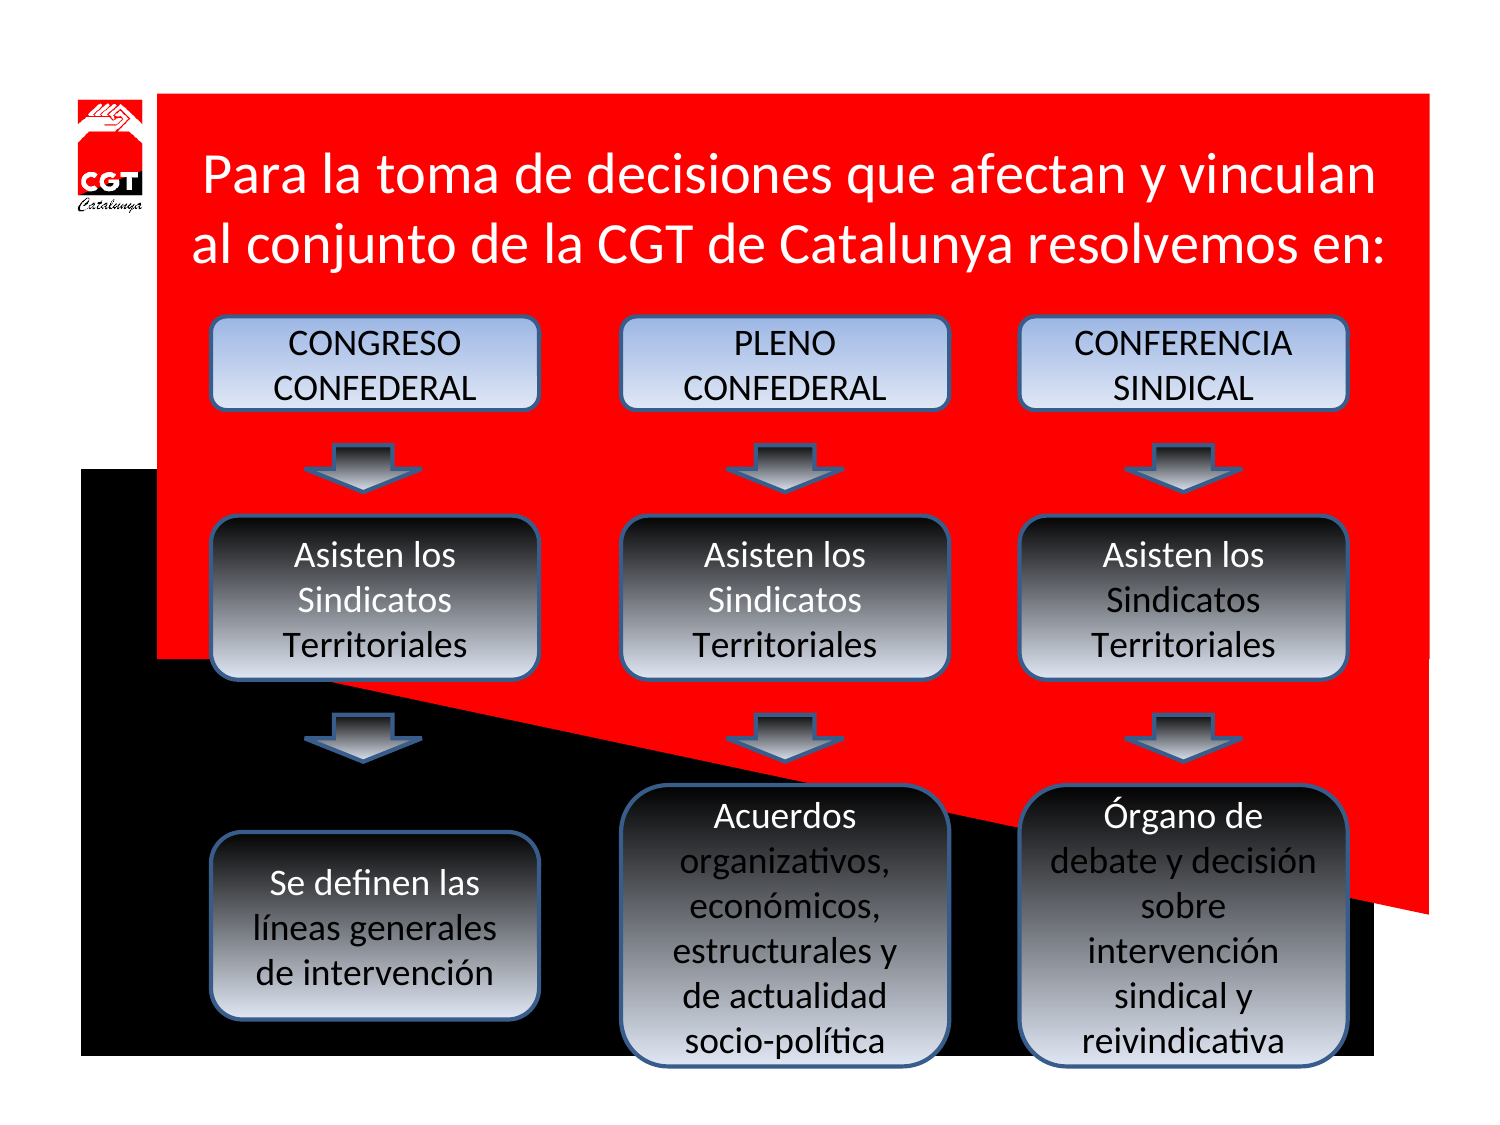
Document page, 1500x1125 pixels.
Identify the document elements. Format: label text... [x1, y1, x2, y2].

text_box CONFERENCIA SINDICAL [1019, 316, 1348, 411]
text_box Asisten los Sindicatos Territoriales [621, 515, 950, 680]
text_box [81, 93, 1430, 1055]
text_box Asisten los Sindicatos Territoriales [210, 515, 540, 680]
text_box Se definen las líneas generales de intervención [210, 831, 540, 1020]
chart [70, 93, 153, 220]
text_box PLENO CONFEDERAL [621, 316, 950, 411]
text_box Acuerdos organizativos, económicos, estructurales y de actualidad socio-política [621, 785, 950, 1067]
text_box CONGRESO CONFEDERAL [210, 316, 540, 411]
text_box Asisten los Sindicatos Territoriales [1019, 515, 1348, 680]
title Para la toma de decisiones que afectan y vinculan al conjunto de la CGT de Catalunya resolvemos en: [163, 93, 1416, 317]
text_box Órgano de debate y decisión sobre intervención sindical y reivindicativa [1019, 785, 1348, 1067]
